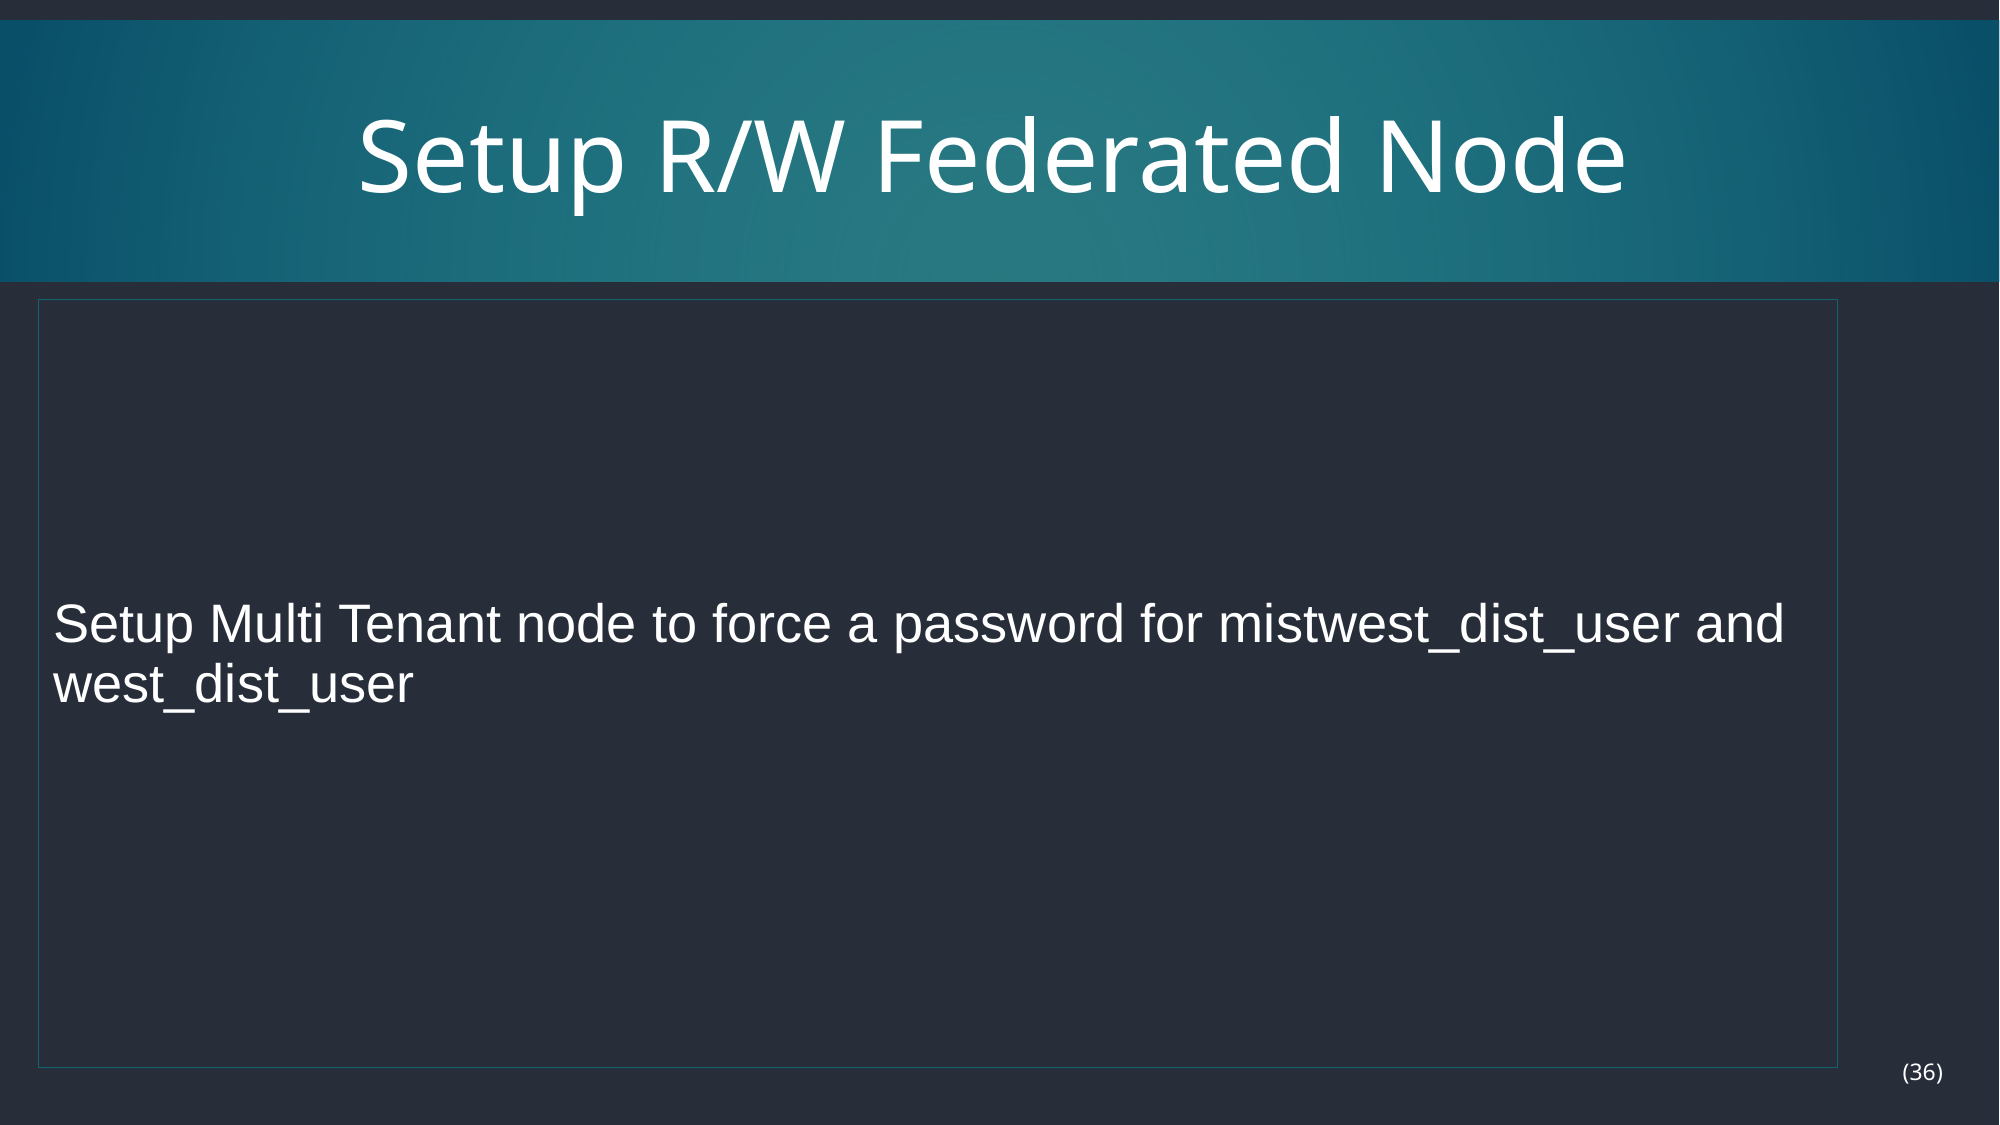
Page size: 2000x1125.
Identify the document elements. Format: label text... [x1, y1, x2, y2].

text_box [0, 20, 2000, 282]
text_box Setup R/W Federated Node [37, 85, 1950, 220]
text_box Setup Multi Tenant node to force a password for mistwest_dist_user and west_dist_user [38, 299, 1838, 1068]
slide_number (<number>) [1508, 1042, 1959, 1103]
